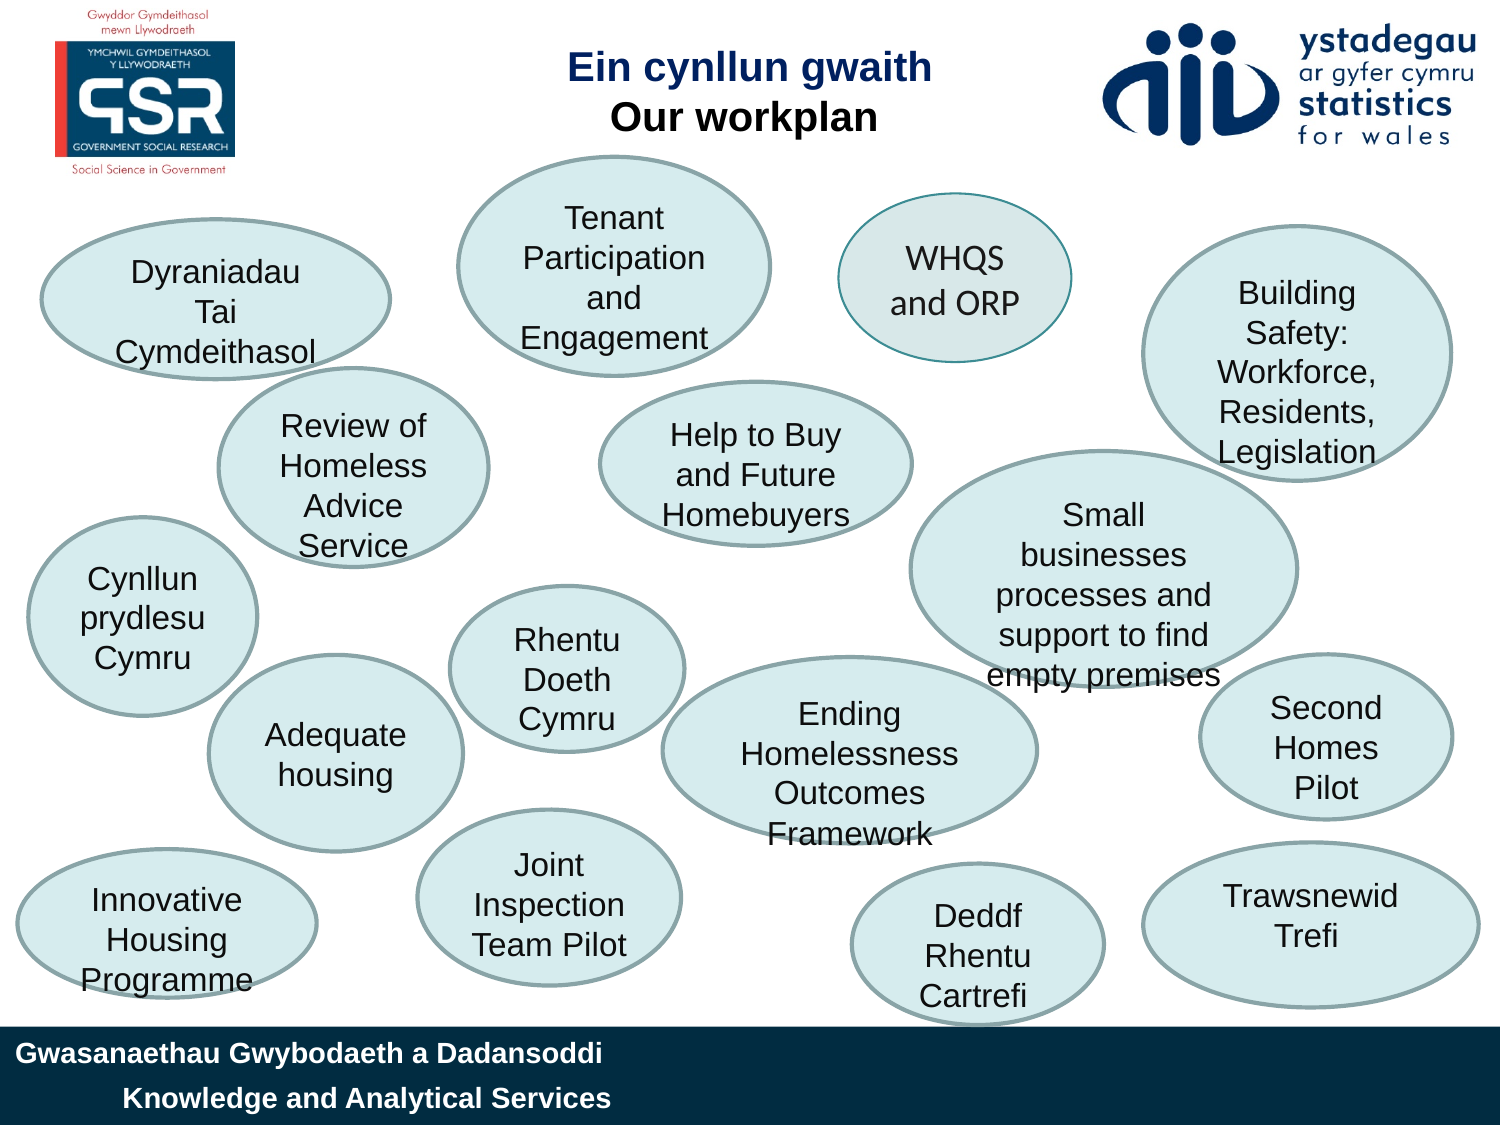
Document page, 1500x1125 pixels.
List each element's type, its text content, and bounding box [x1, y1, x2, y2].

text_box Deddf Rhentu Cartrefi [851, 863, 1104, 1026]
text_box Joint Inspection Team Pilot [417, 809, 682, 986]
text_box Small businesses processes and support to find empty premises [910, 451, 1298, 687]
text_box Adequate housing [208, 654, 463, 852]
text_box Gwasanaethau Gwybodaeth a Dadansoddi Knowledge and Analytical Services [0, 1026, 1500, 1125]
text_box Innovative Housing Programme [17, 849, 317, 998]
text_box Tenant Participation and Engagement [458, 181, 771, 376]
text_box Building Safety: Workforce, Residents, Legislation [1143, 226, 1452, 481]
text_box Rhentu Doeth Cymru [449, 585, 685, 752]
text_box Ending Homelessness Outcomes Framework [662, 657, 1038, 844]
text_box Second Homes Pilot [1200, 654, 1453, 820]
text_box WHQS and ORP [838, 193, 1072, 363]
title Ein cynllun gwaith Our workplan [0, 0, 1500, 181]
text_box Trawsnewid Trefi [1143, 842, 1479, 1008]
text_box Cynllun prydlesu Cymru [28, 517, 258, 716]
text_box Review of Homeless Advice Service [218, 368, 489, 567]
text_box Help to Buy and Future Homebuyers [600, 381, 912, 546]
text_box Dyraniadau Tai Cymdeithasol [41, 219, 391, 380]
